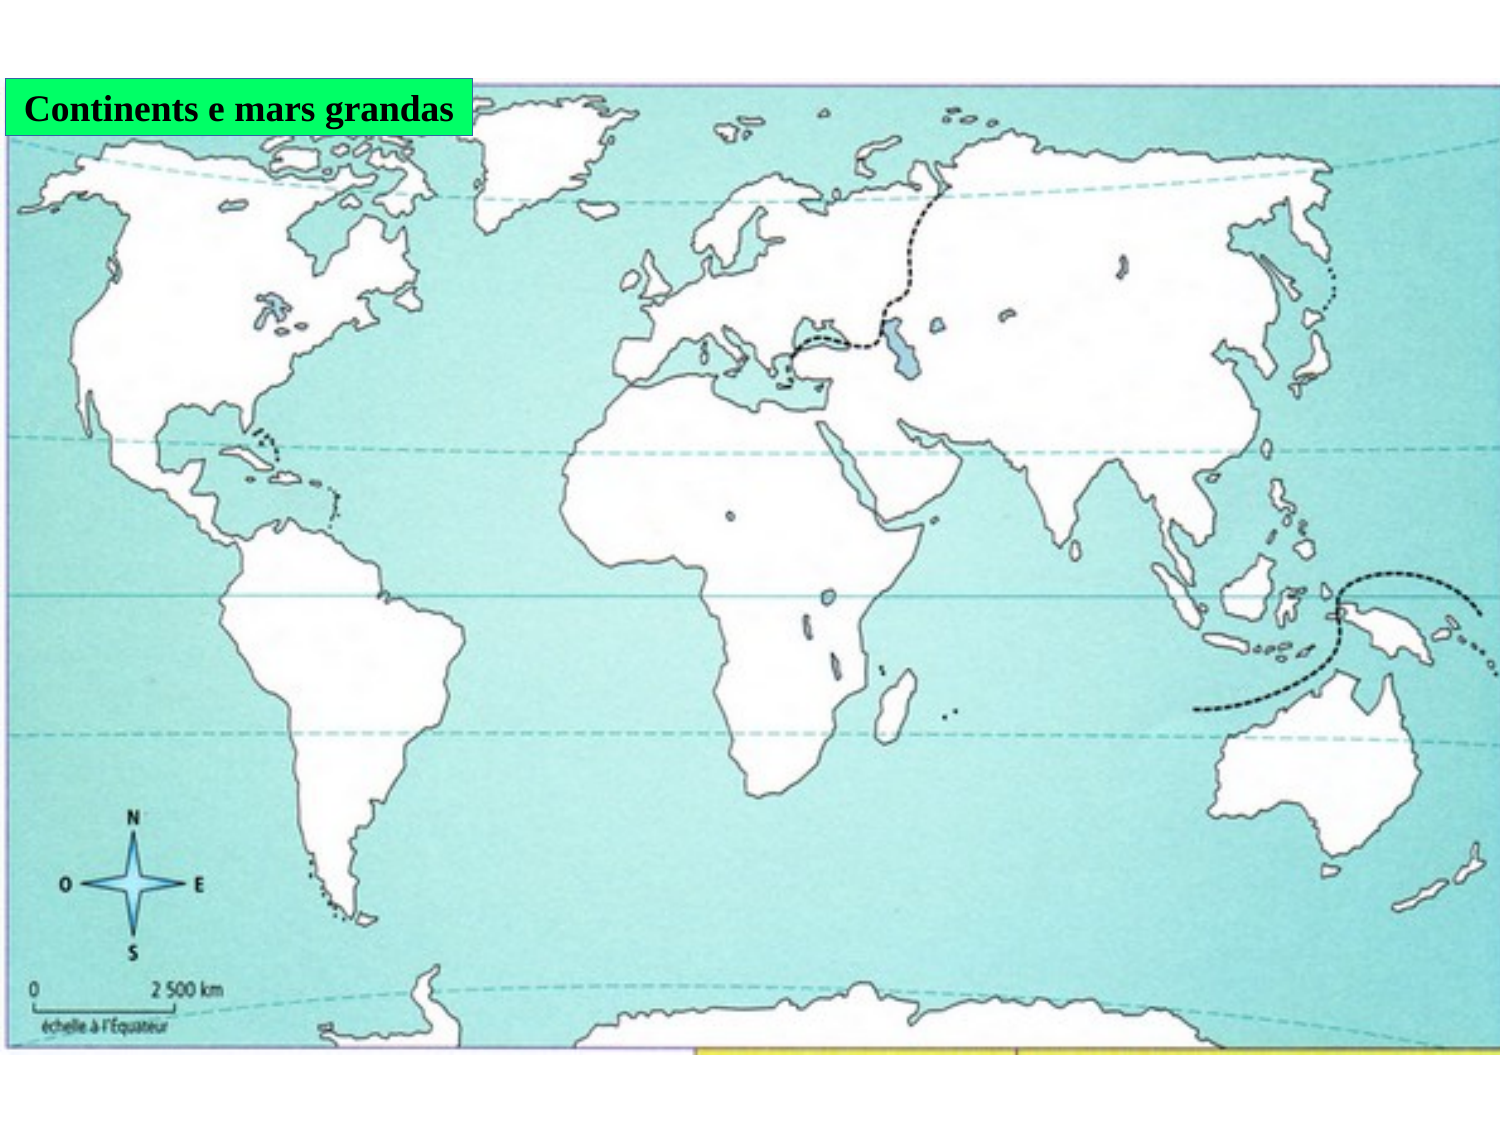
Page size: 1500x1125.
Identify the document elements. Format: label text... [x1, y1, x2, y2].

text_box Continents e mars grandas [5, 78, 473, 136]
picture [0, 78, 1500, 1055]
